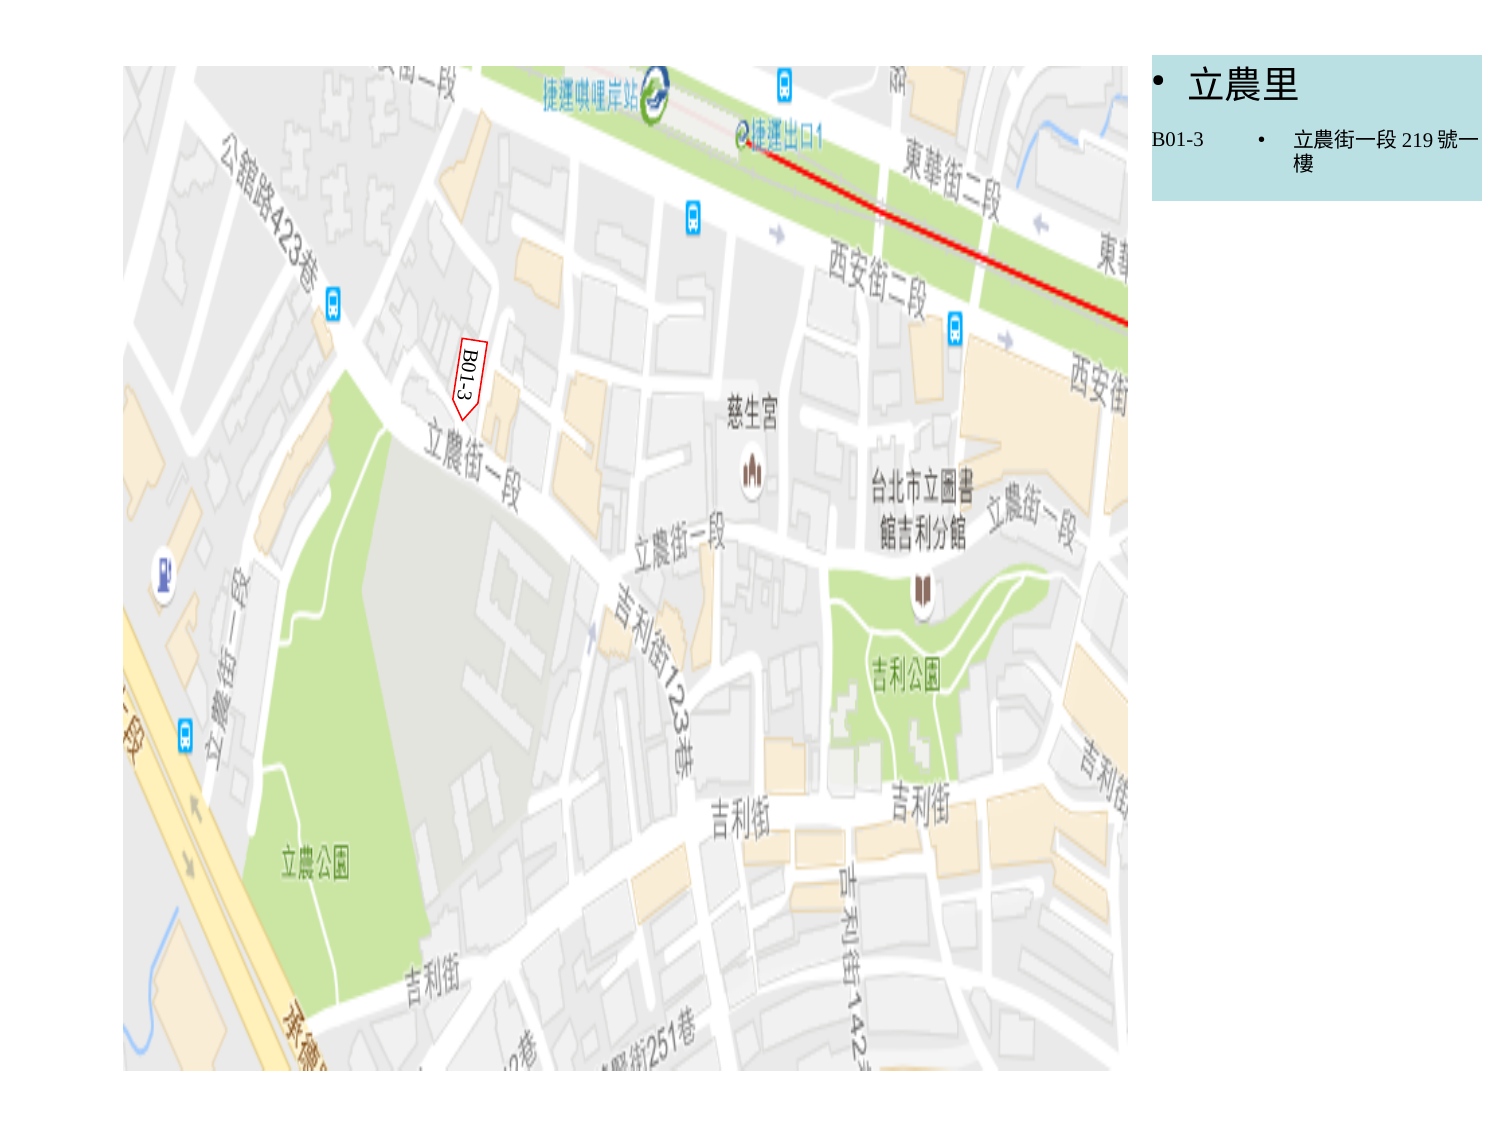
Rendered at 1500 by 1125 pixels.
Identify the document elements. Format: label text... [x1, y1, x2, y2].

text_box B01-3 [452, 338, 488, 421]
table_cell B01-3 [1152, 128, 1258, 201]
picture [123, 66, 1128, 1071]
table_cell 立農街一段219號一樓 [1258, 128, 1482, 201]
table_header 立農里 [1152, 55, 1482, 128]
